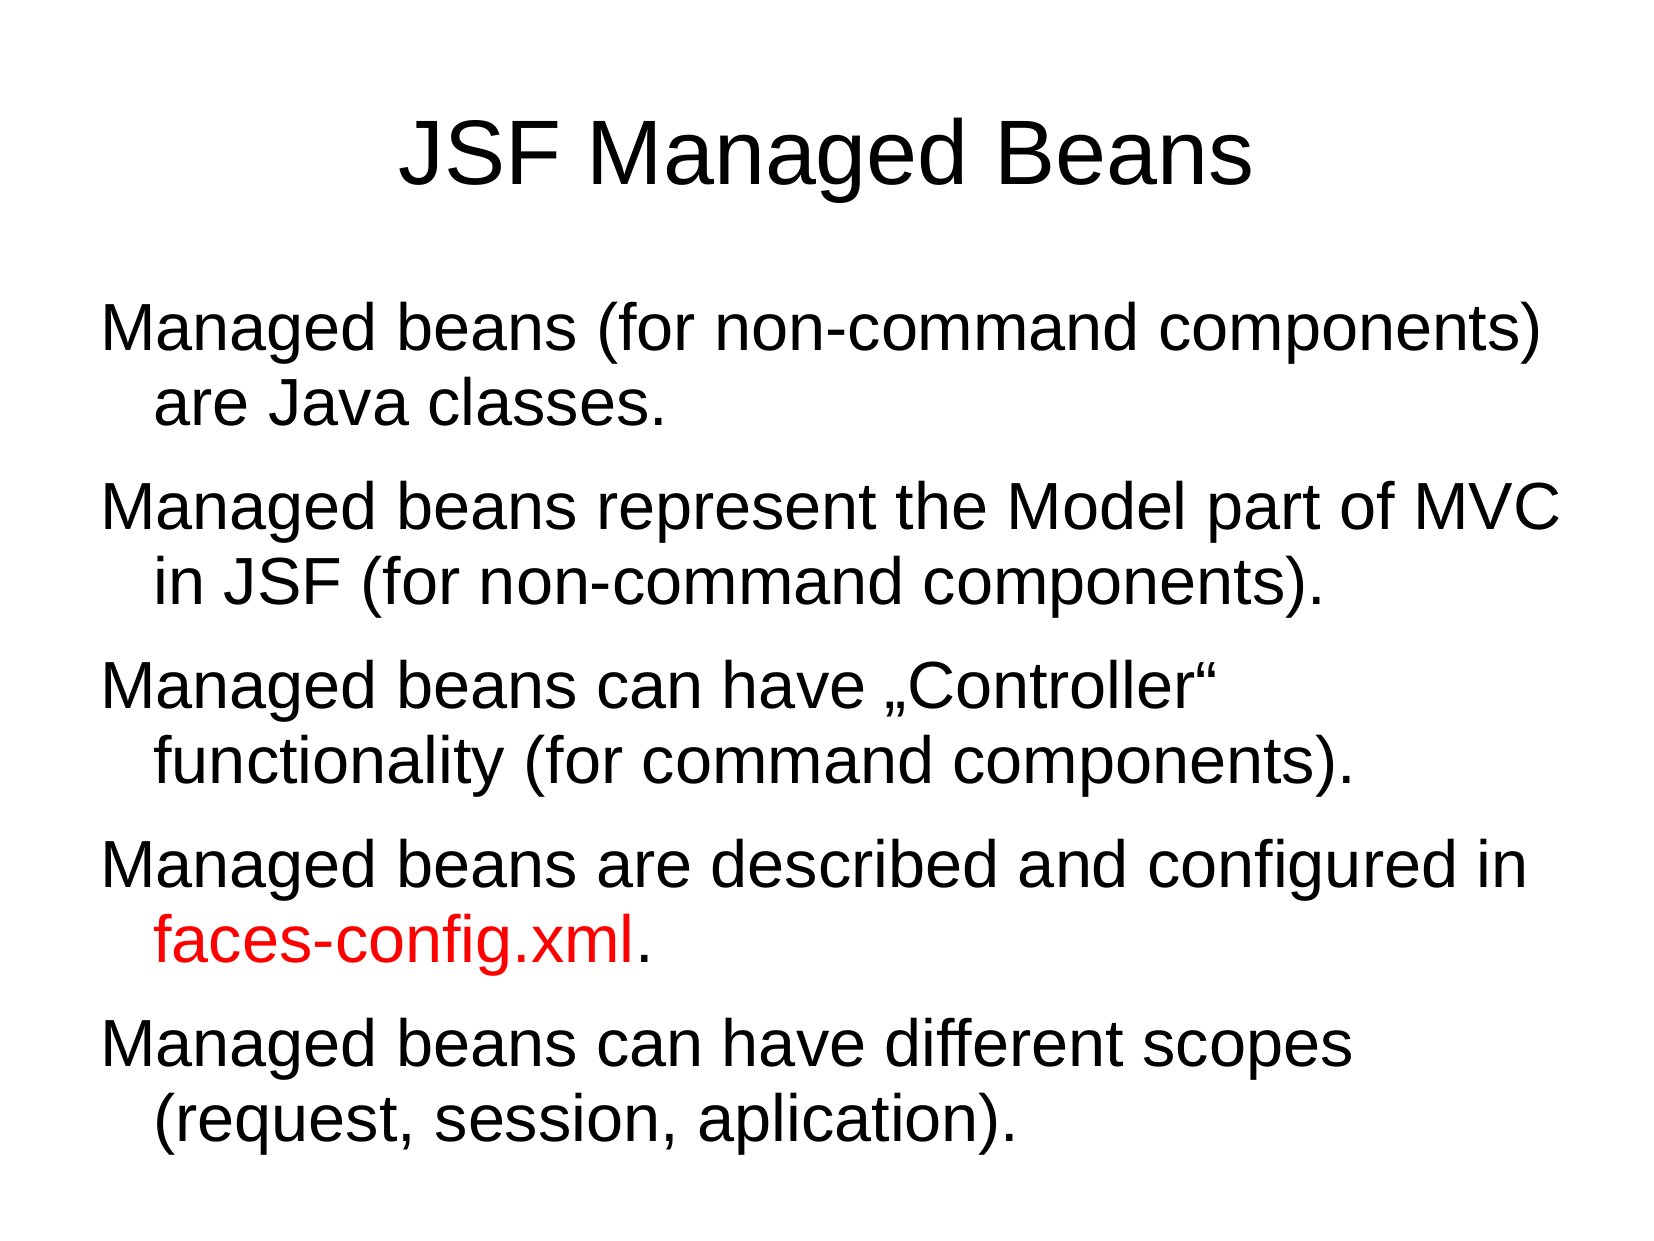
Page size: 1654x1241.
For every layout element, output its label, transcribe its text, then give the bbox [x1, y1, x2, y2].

list Managed beans (for non-command components) are Java classes. Managed beans represent the Model part of MVC in JSF (for non-command components). Managed beans can have „Controller“ functionality (for command components). Managed beans are described and configured in faces-config.xml. Managed beans can have different scopes (request, session, aplication). [82, 290, 1571, 1157]
title JSF Managed Beans [82, 56, 1571, 250]
